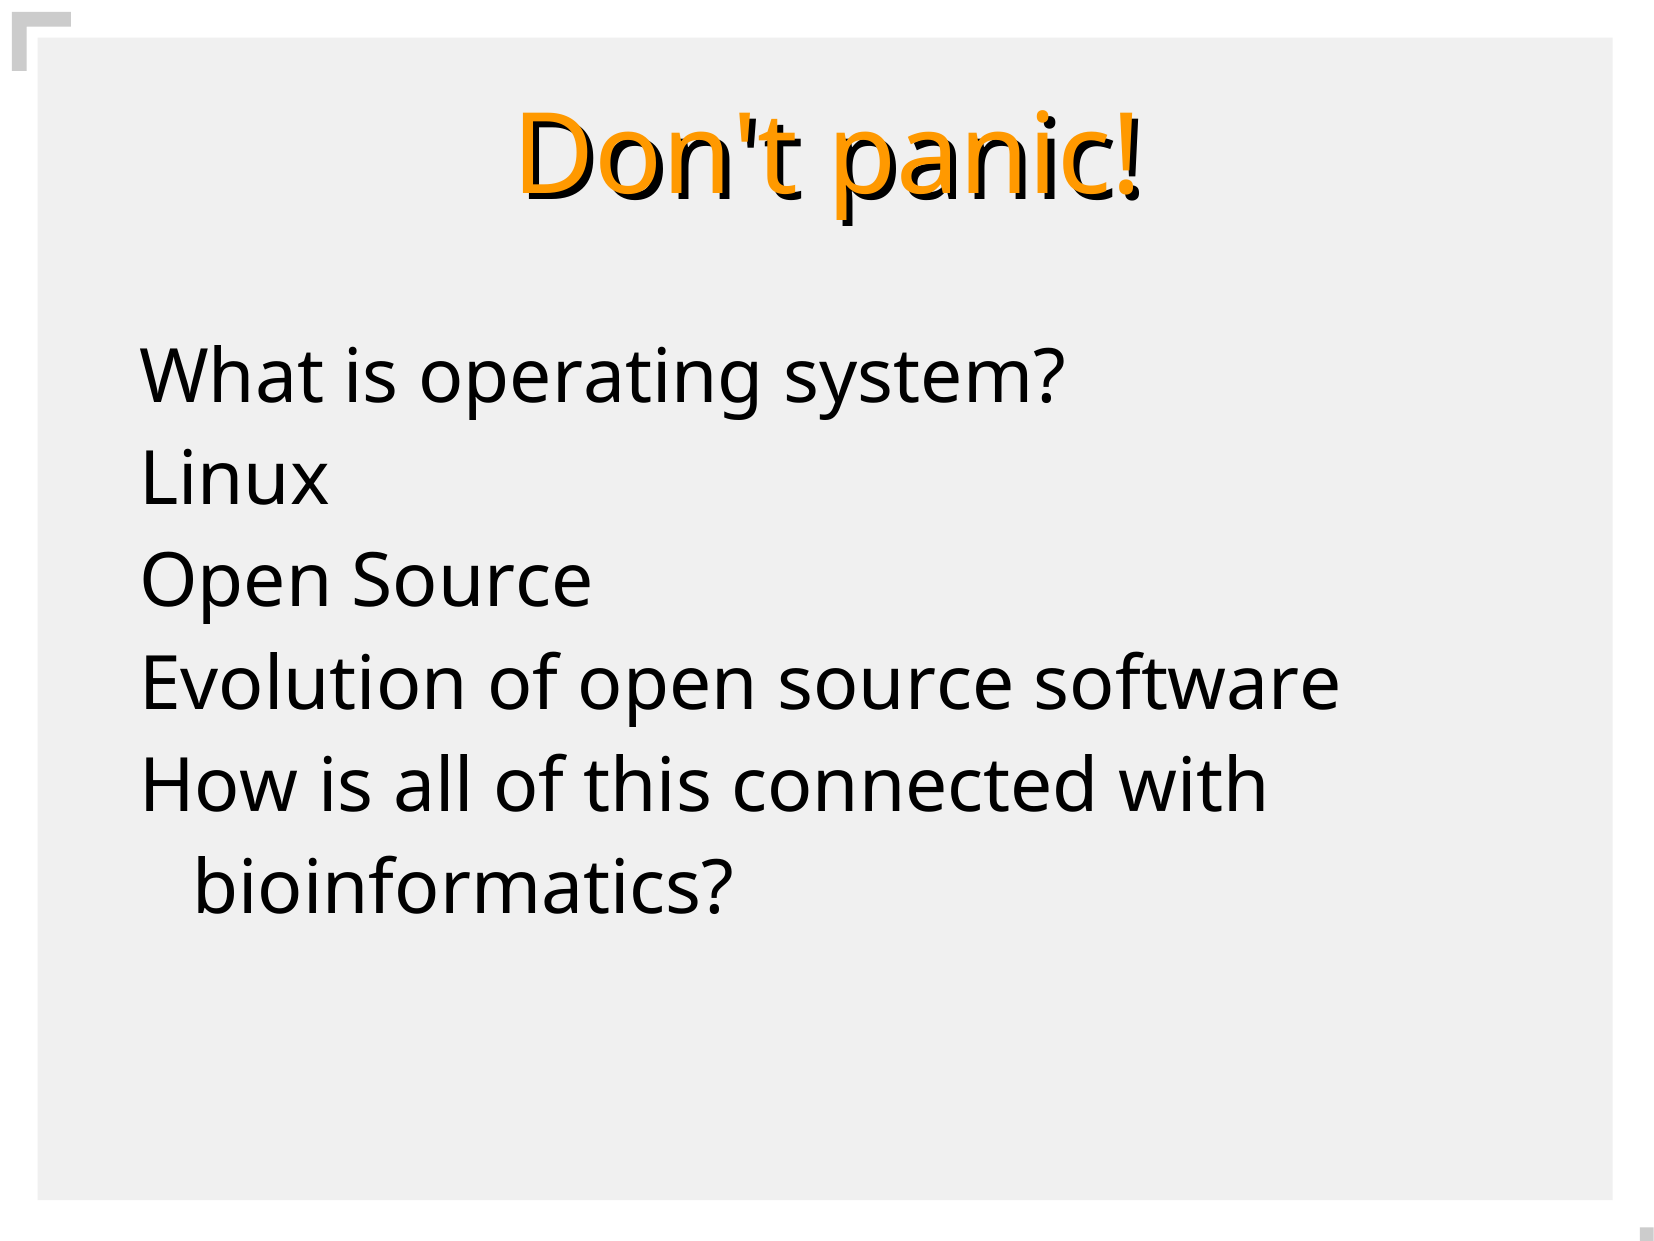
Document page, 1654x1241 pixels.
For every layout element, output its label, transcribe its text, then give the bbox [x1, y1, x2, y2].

title Don't panic! [121, 46, 1534, 254]
list What is operating system? Linux Open Source Evolution of open source software How is all of this connected with bioinformatics? [121, 322, 1561, 1132]
